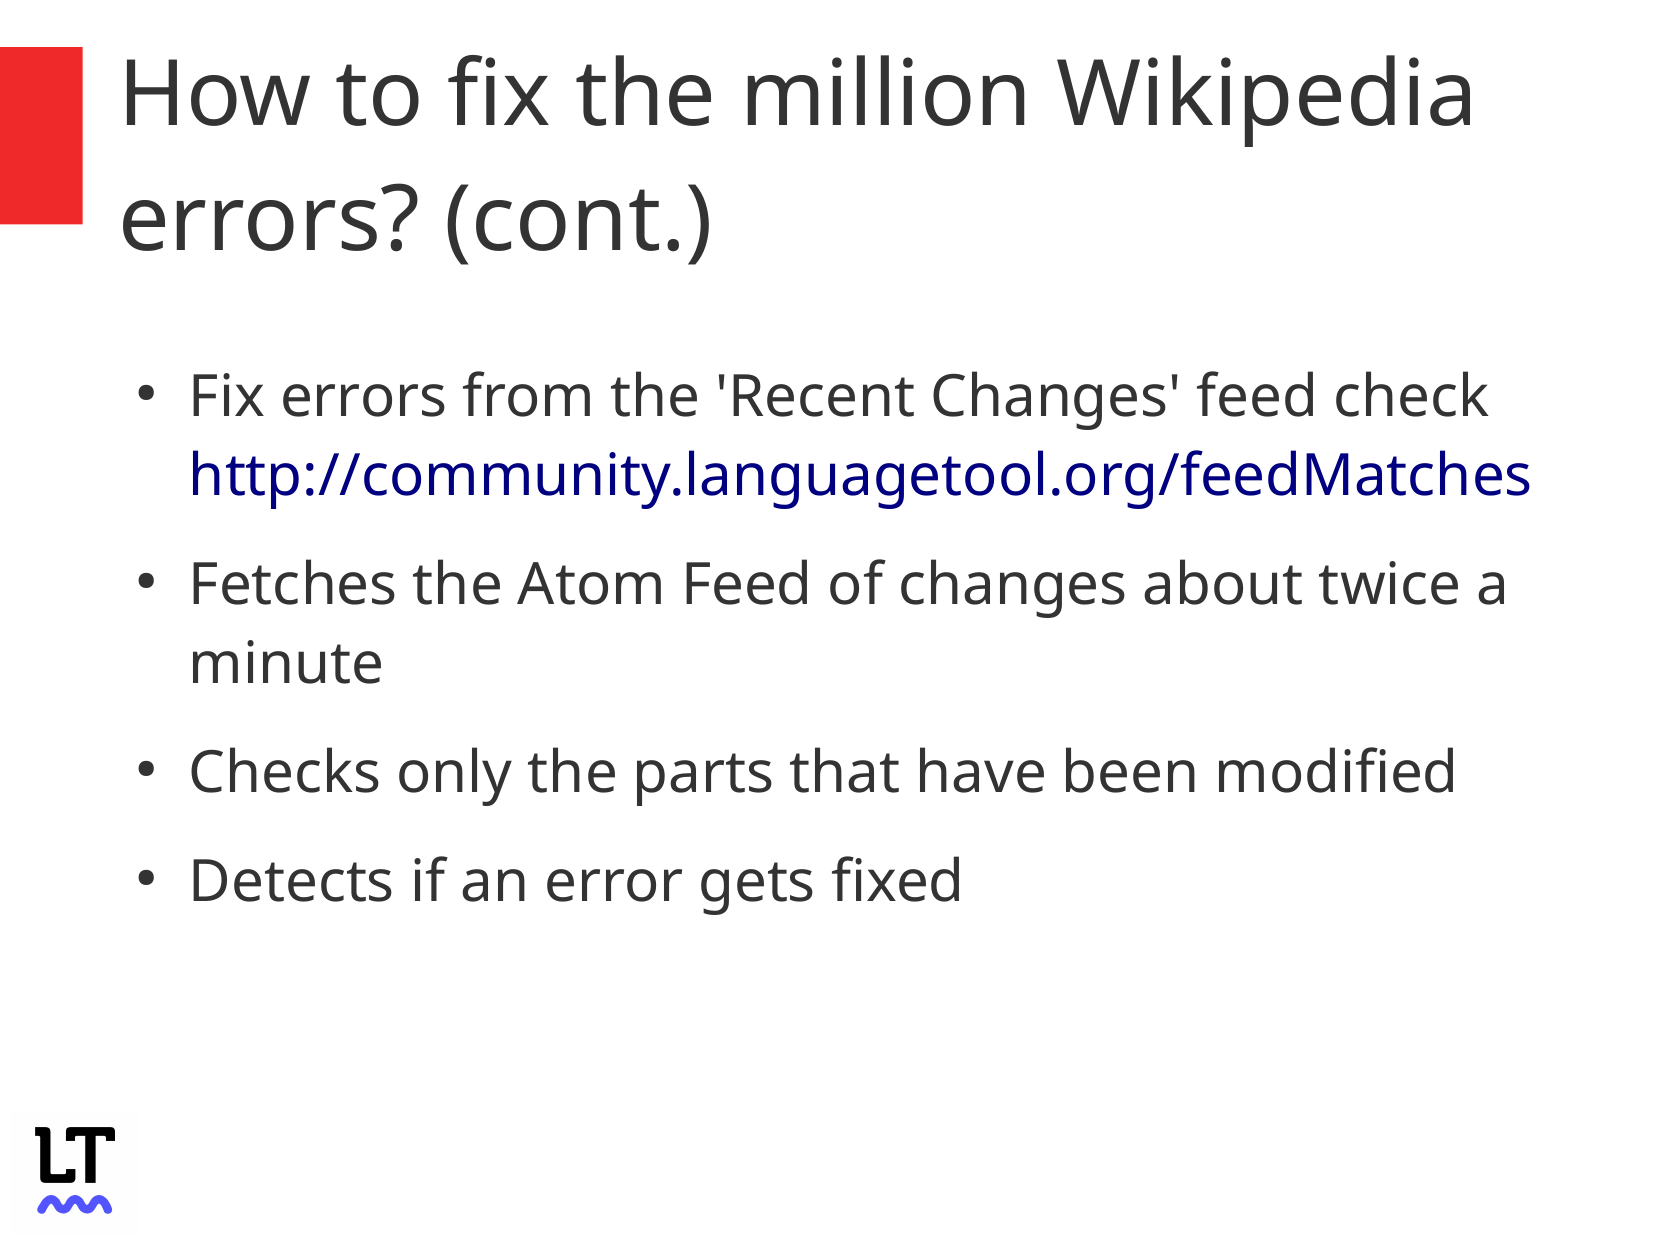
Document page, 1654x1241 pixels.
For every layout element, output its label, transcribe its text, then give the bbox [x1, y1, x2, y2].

list Fix errors from the 'Recent Changes' feed check http://community.languagetool.org/feedMatches Fetches the Atom Feed of changes about twice a minute Checks only the parts that have been modified Detects if an error gets fixed [118, 354, 1536, 1074]
picture [11, 1110, 138, 1235]
title How to fix the million Wikipedia errors? (cont.) [118, 49, 1571, 257]
